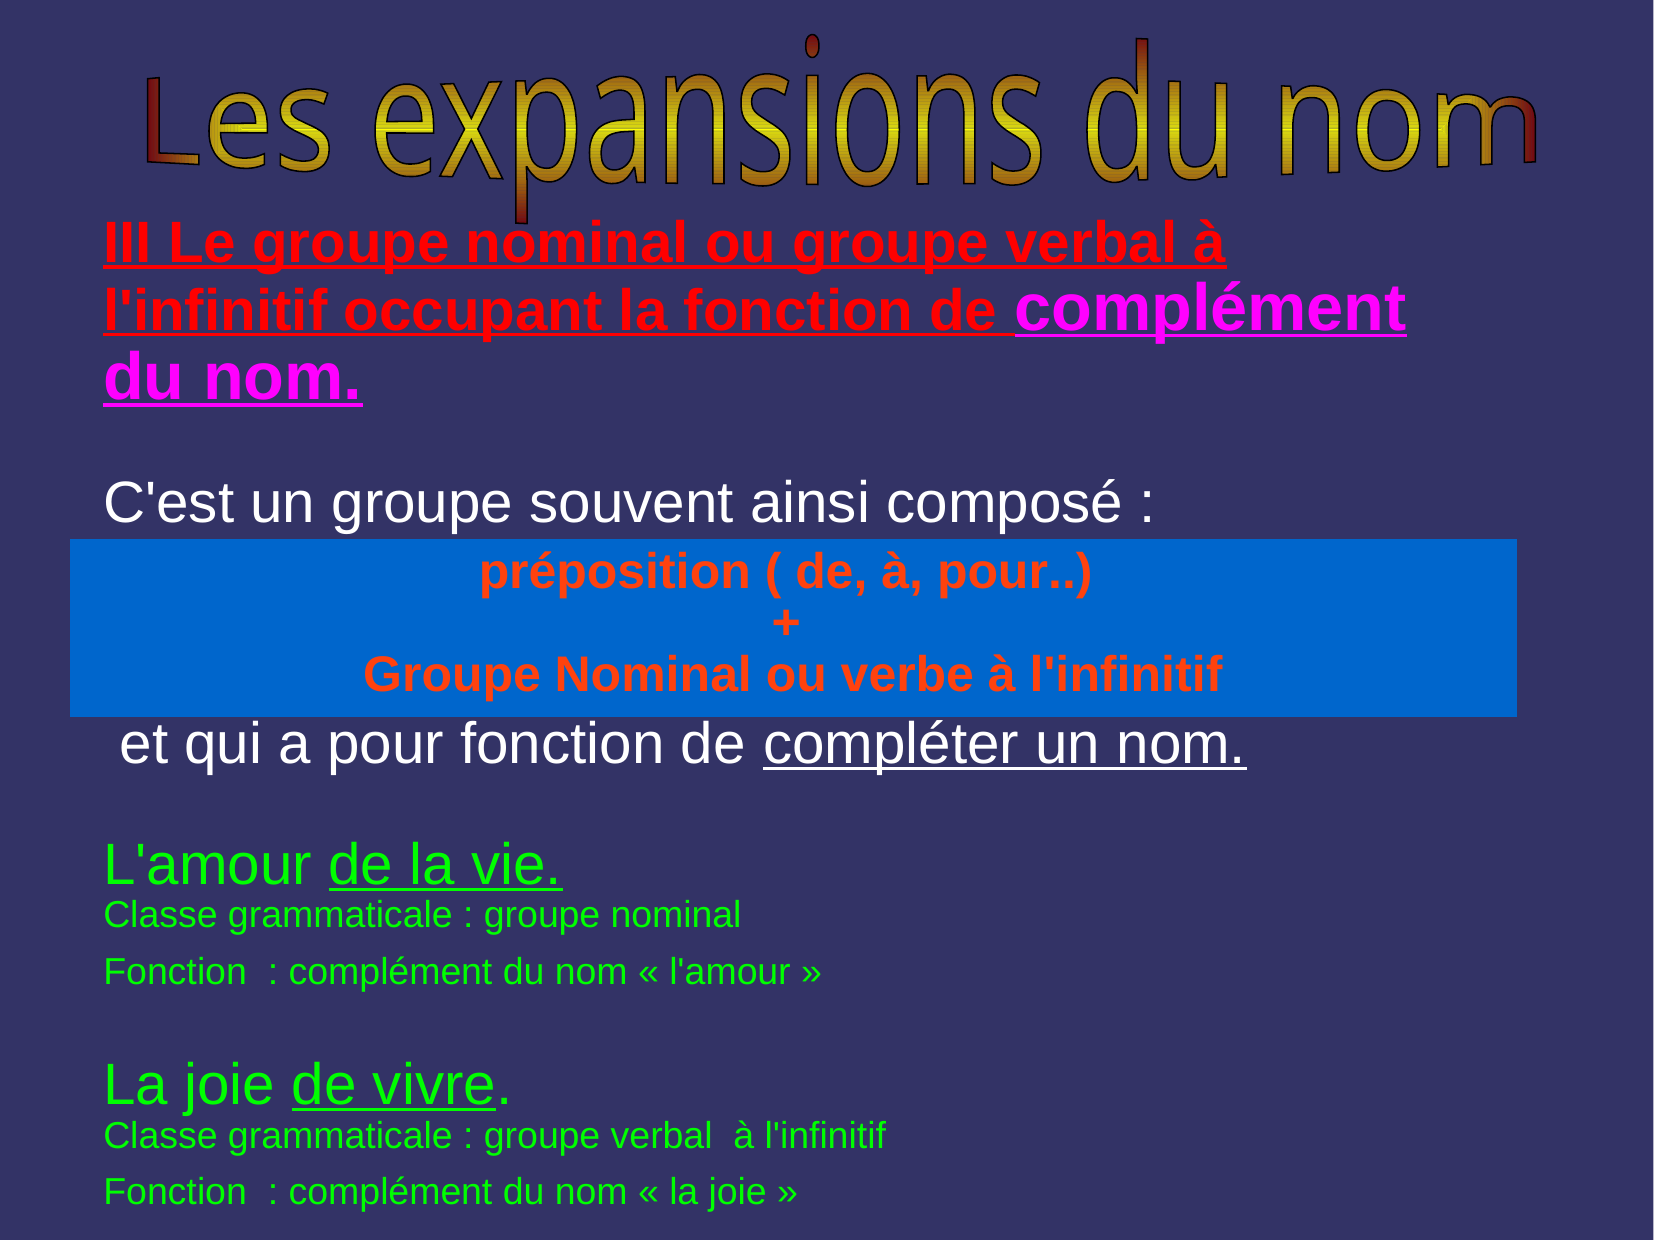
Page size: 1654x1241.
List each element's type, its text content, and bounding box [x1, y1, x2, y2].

text_box Les expansions du nom [1281, 85, 1340, 175]
text_box Les expansions du nom [806, 75, 818, 185]
text_box Les expansions du nom [515, 78, 577, 206]
text_box Les expansions du nom [1086, 38, 1148, 183]
text_box Les expansions du nom [280, 88, 330, 172]
text_box Les expansions du nom [147, 77, 199, 165]
text_box III Le groupe nominal ou groupe verbal à l'infinitif occupant la fonction de complément du nom. C'est un groupe souvent ainsi composé : et qui a pour fonction de compléter un nom. L'amour de la vie. Classe grammaticale : groupe nominal Fonction : complément du nom « l'amour » La joie de vivre. Classe grammaticale : groupe verbal à l'infinitif Fonction : complément du nom « la joie » [88, 717, 1447, 1241]
text_box Les expansions du nom [1168, 81, 1227, 180]
text_box Les expansions du nom [666, 74, 725, 184]
text_box Les expansions du nom [917, 74, 975, 185]
table_header préposition ( de, à, pour..) + Groupe Nominal ou verbe à l'infinitif [70, 539, 1517, 717]
text_box Les expansions du nom [741, 73, 790, 187]
text_box Les expansions du nom [1437, 93, 1536, 168]
text_box Les expansions du nom [835, 73, 900, 187]
text_box Les expansions du nom [208, 92, 268, 169]
text_box Les expansions du nom [375, 84, 434, 177]
text_box Les expansions du nom [589, 76, 646, 184]
text_box Les expansions du nom [991, 75, 1041, 186]
text_box Les expansions du nom [439, 81, 503, 179]
text_box Les expansions du nom [1356, 89, 1420, 172]
text_box III Le groupe nominal ou groupe verbal à l'infinitif occupant la fonction de complément du nom. C'est un groupe souvent ainsi composé : et qui a pour fonction de compléter un nom. L'amour de la vie. Classe grammaticale : groupe nominal Fonction : complément du nom « l'amour » La joie de vivre. Classe grammaticale : groupe verbal à l'infinitif Fonction : complément du nom « la joie » [88, 206, 1447, 539]
